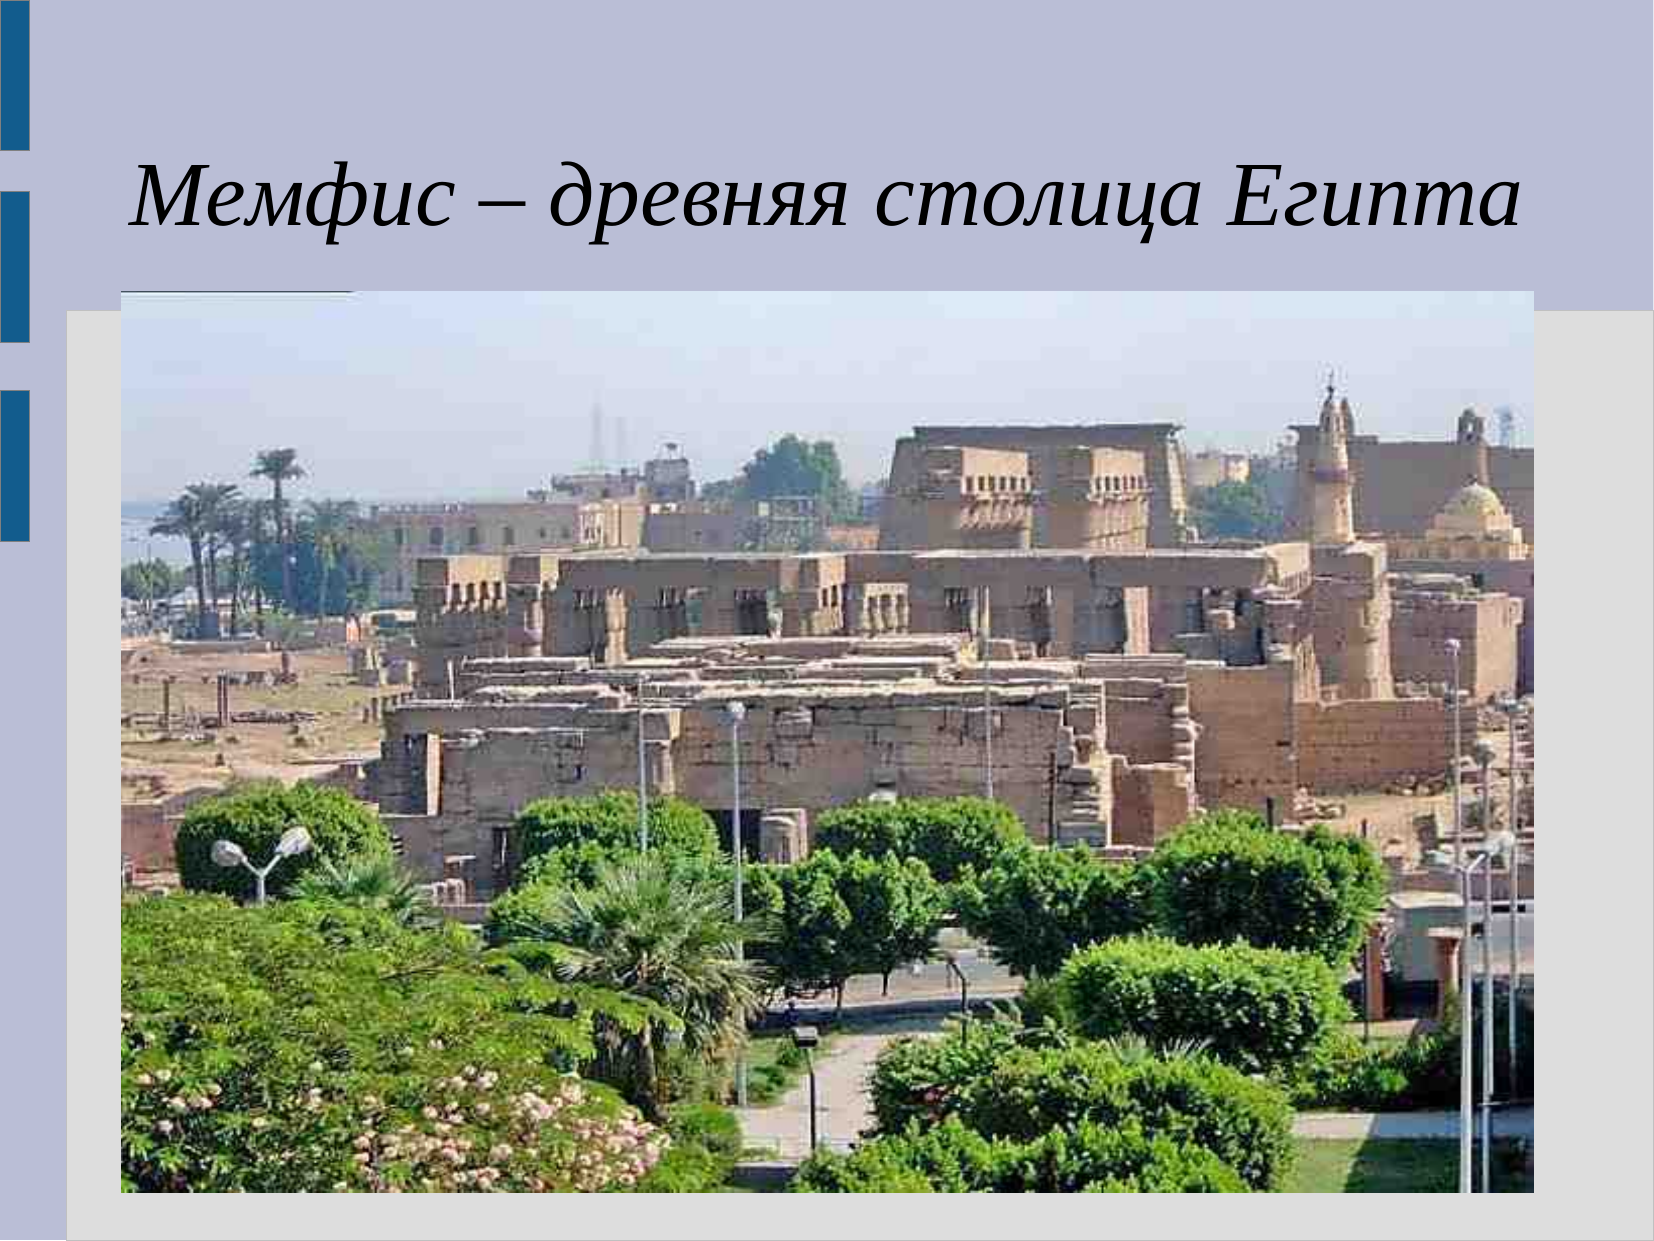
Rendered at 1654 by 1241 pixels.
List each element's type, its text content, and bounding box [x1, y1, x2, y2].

picture [121, 291, 1534, 1193]
title Мемфис – древняя столица Египта [121, 91, 1534, 291]
